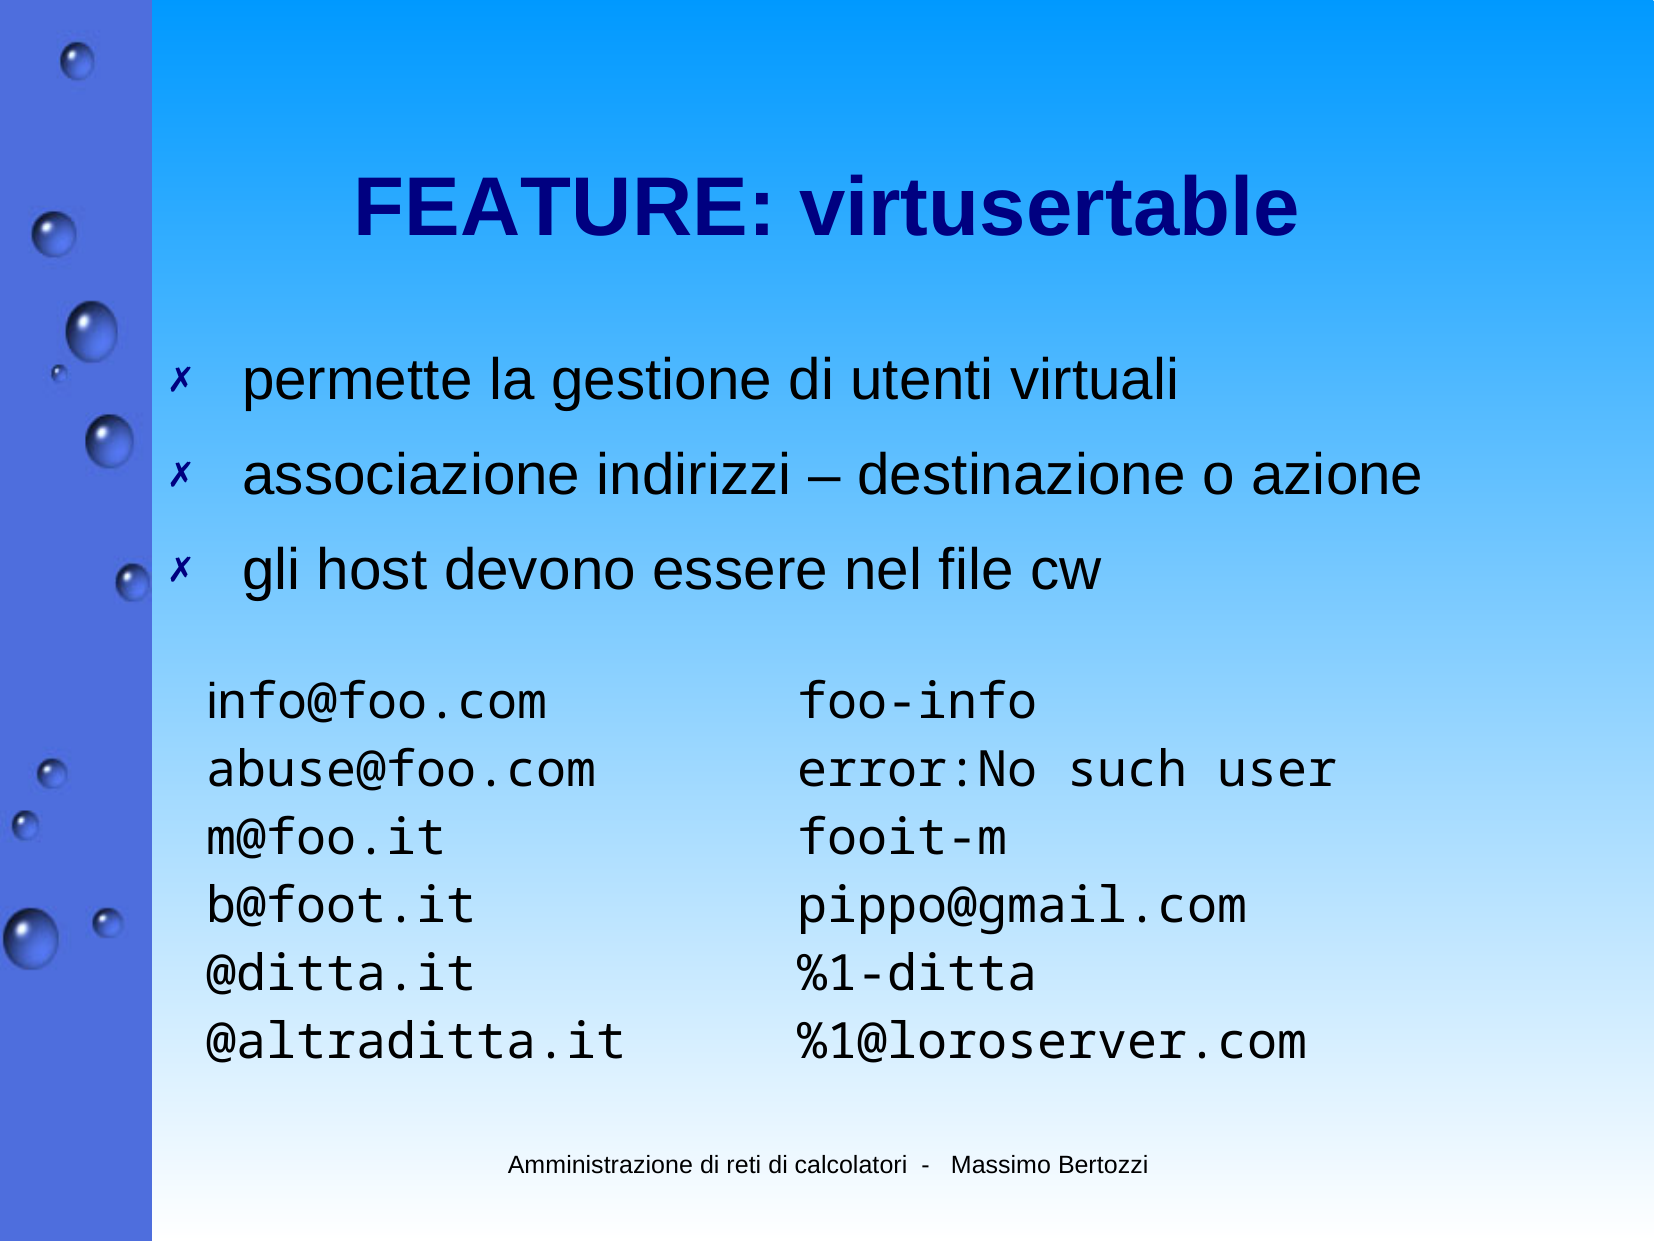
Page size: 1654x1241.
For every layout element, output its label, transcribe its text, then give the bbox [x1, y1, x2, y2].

list permette la gestione di utenti virtuali associazione indirizzi – destinazione o azione gli host devono essere nel file cw [159, 346, 1572, 608]
picture [0, 0, 152, 1241]
text_box info@foo.com foo-info abuse@foo.com error:No such user m@foo.it fooit-m b@foot.it pippo@gmail.com @ditta.it %1-ditta @altraditta.it %1@loroserver.com [206, 664, 1625, 1004]
title FEATURE: virtusertable [121, 102, 1534, 311]
